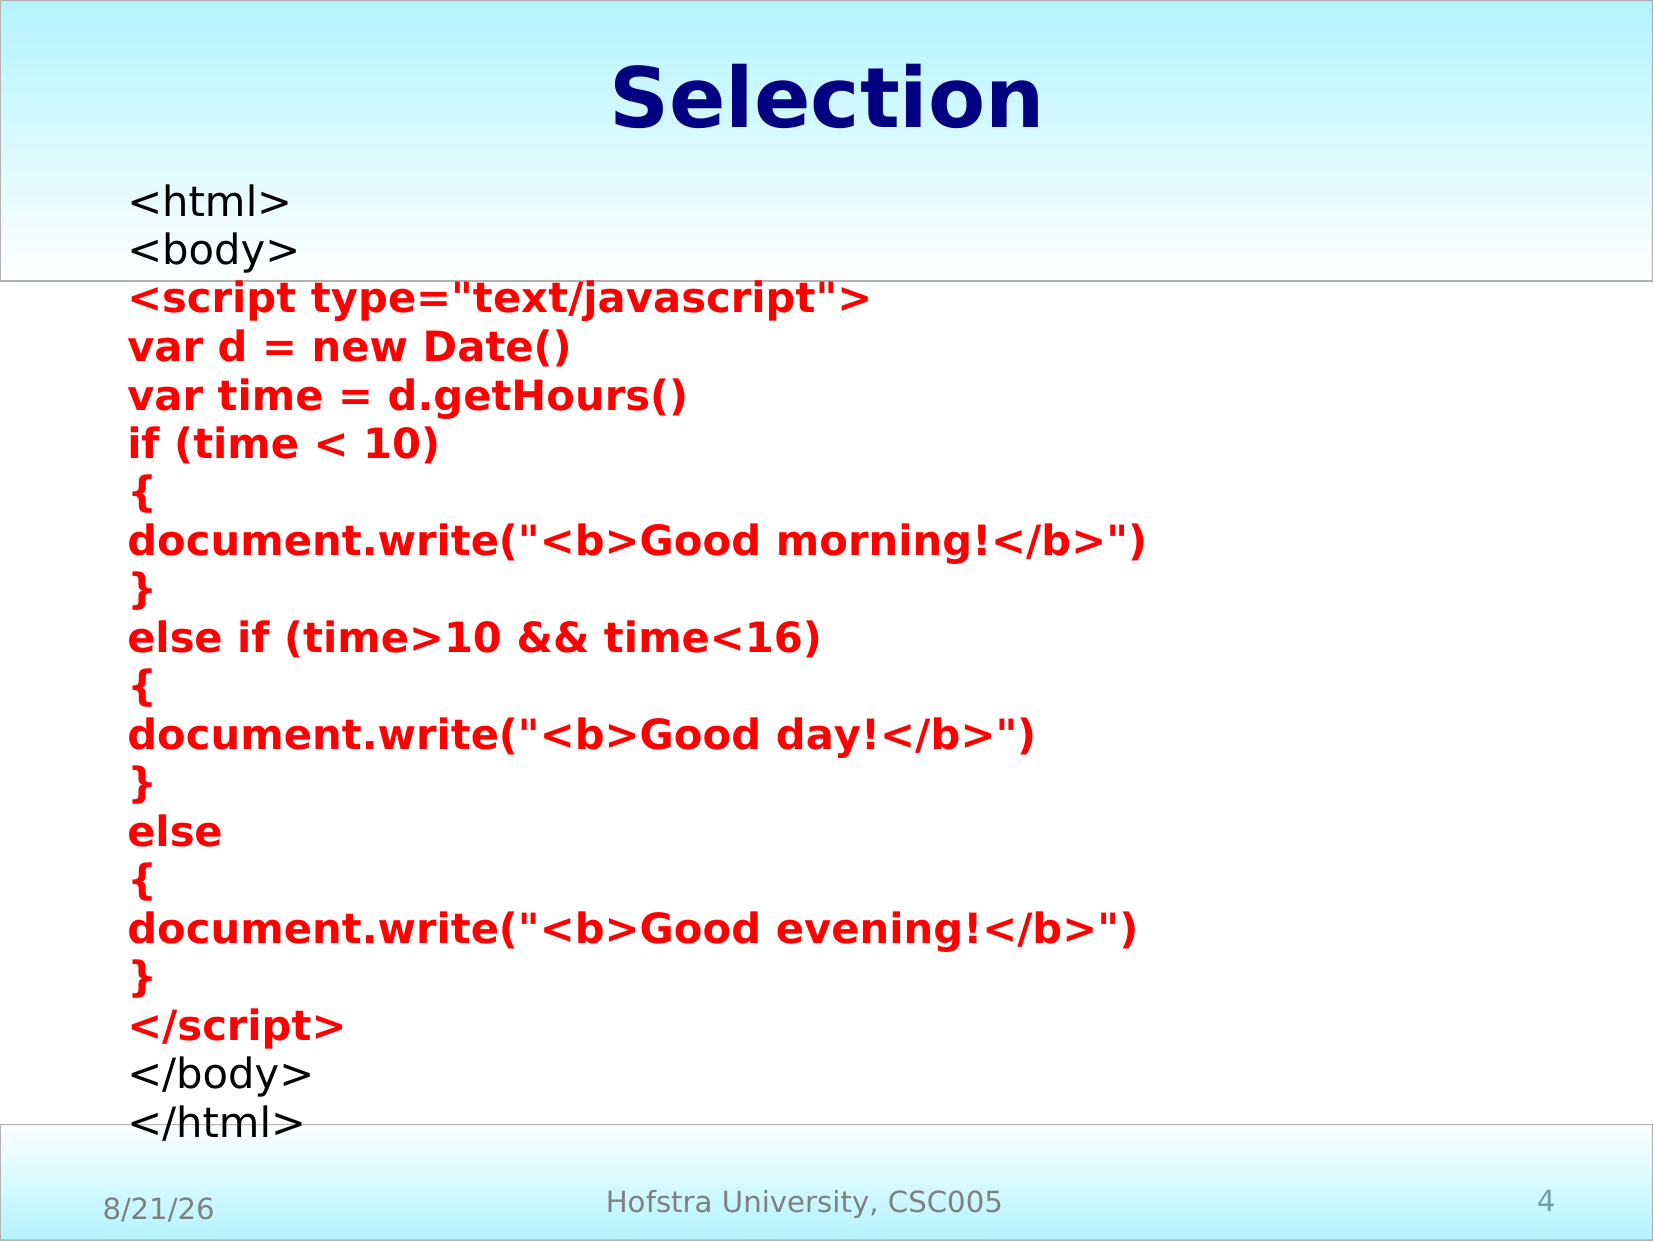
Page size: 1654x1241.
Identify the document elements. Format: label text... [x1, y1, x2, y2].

text_box <html> <body> <script type="text/javascript"> var d = new Date() var time = d.getHours() if (time < 10) { document.write("<b>Good morning!</b>") } else if (time>10 && time<16) { document.write("<b>Good day!</b>") } else { document.write("<b>Good evening!</b>") } </script> </body> </html> [112, 169, 1538, 1175]
title Selection [78, 43, 1576, 154]
